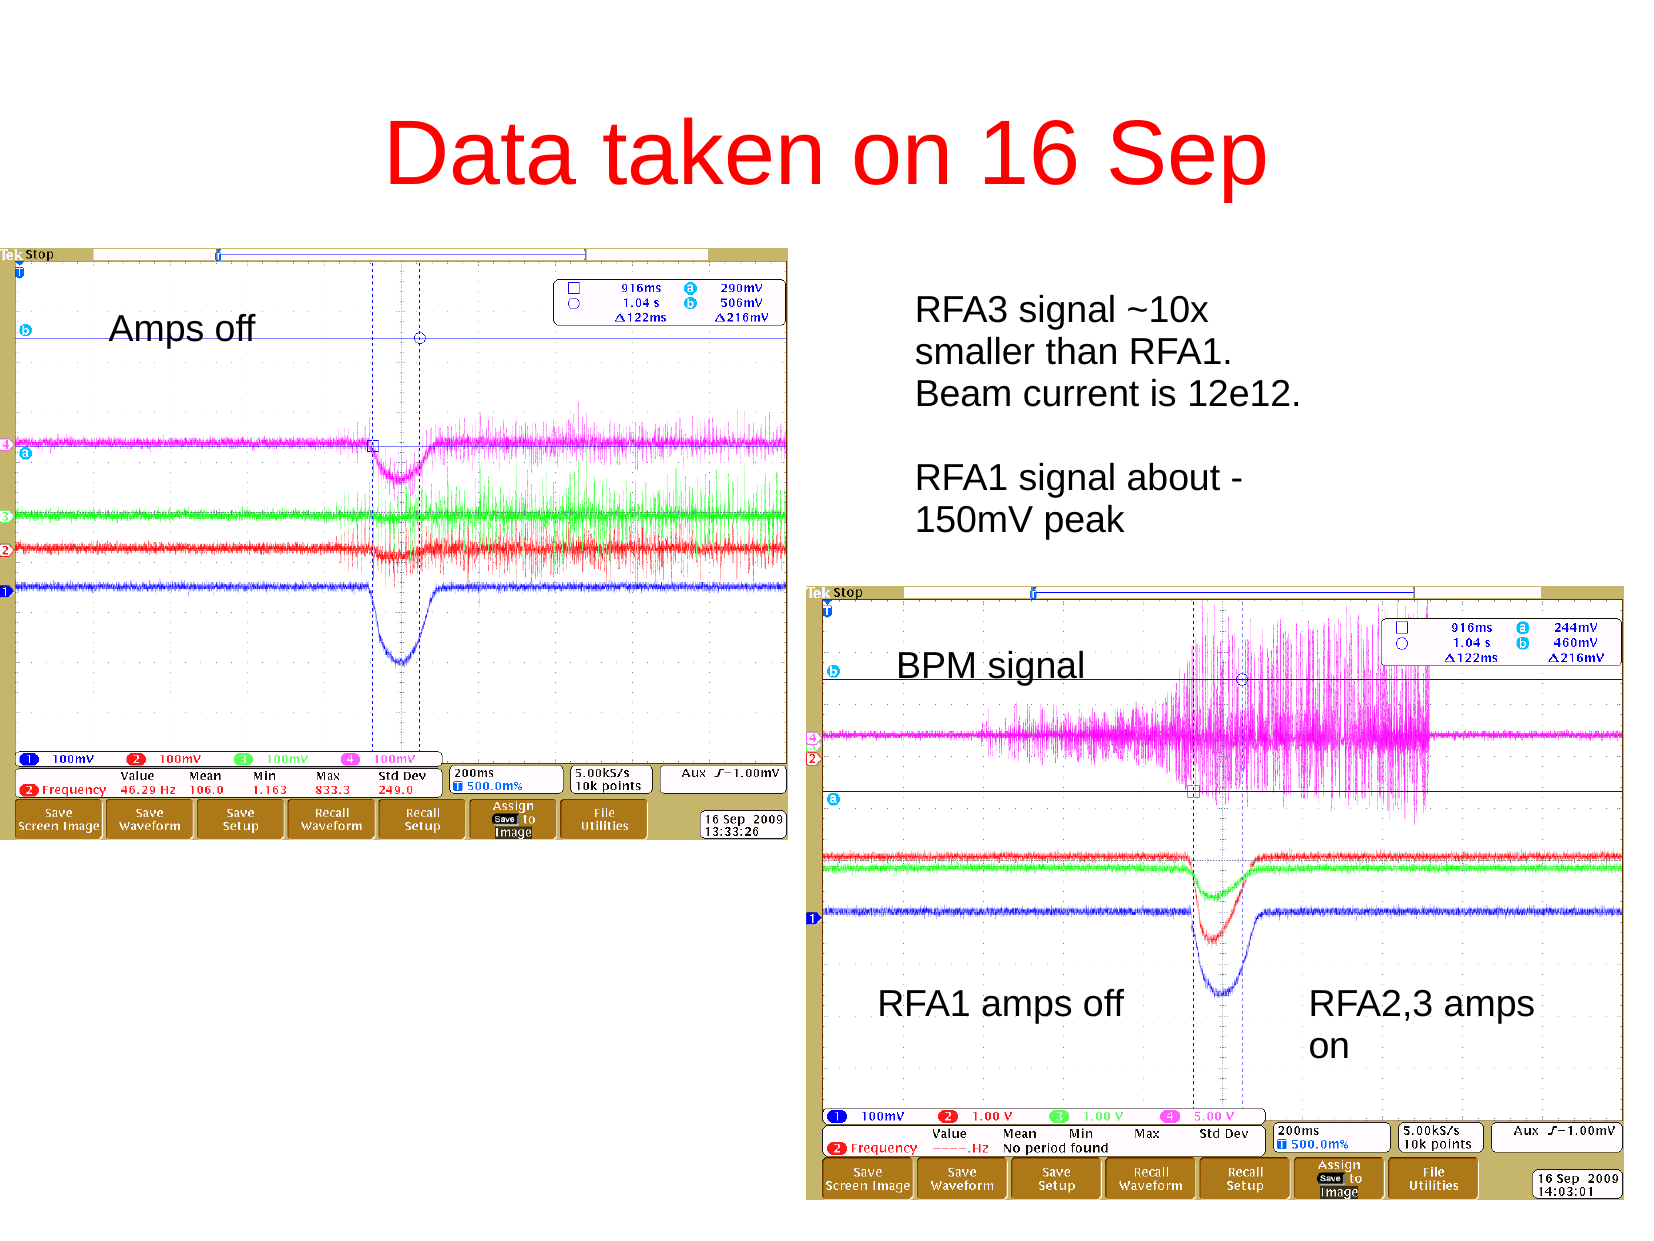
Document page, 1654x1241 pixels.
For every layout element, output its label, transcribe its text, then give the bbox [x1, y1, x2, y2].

text_box RFA1 amps off [862, 975, 1163, 1032]
text_box BPM signal [881, 637, 1126, 695]
picture [806, 586, 1624, 1201]
title Data taken on 16 Sep [82, 49, 1571, 257]
text_box Amps off [93, 300, 301, 357]
text_box RFA3 signal ~10x smaller than RFA1. Beam current is 12e12. RFA1 signal about -150mV peak [900, 281, 1332, 548]
picture [0, 248, 788, 840]
text_box RFA2,3 amps on [1293, 975, 1557, 1074]
